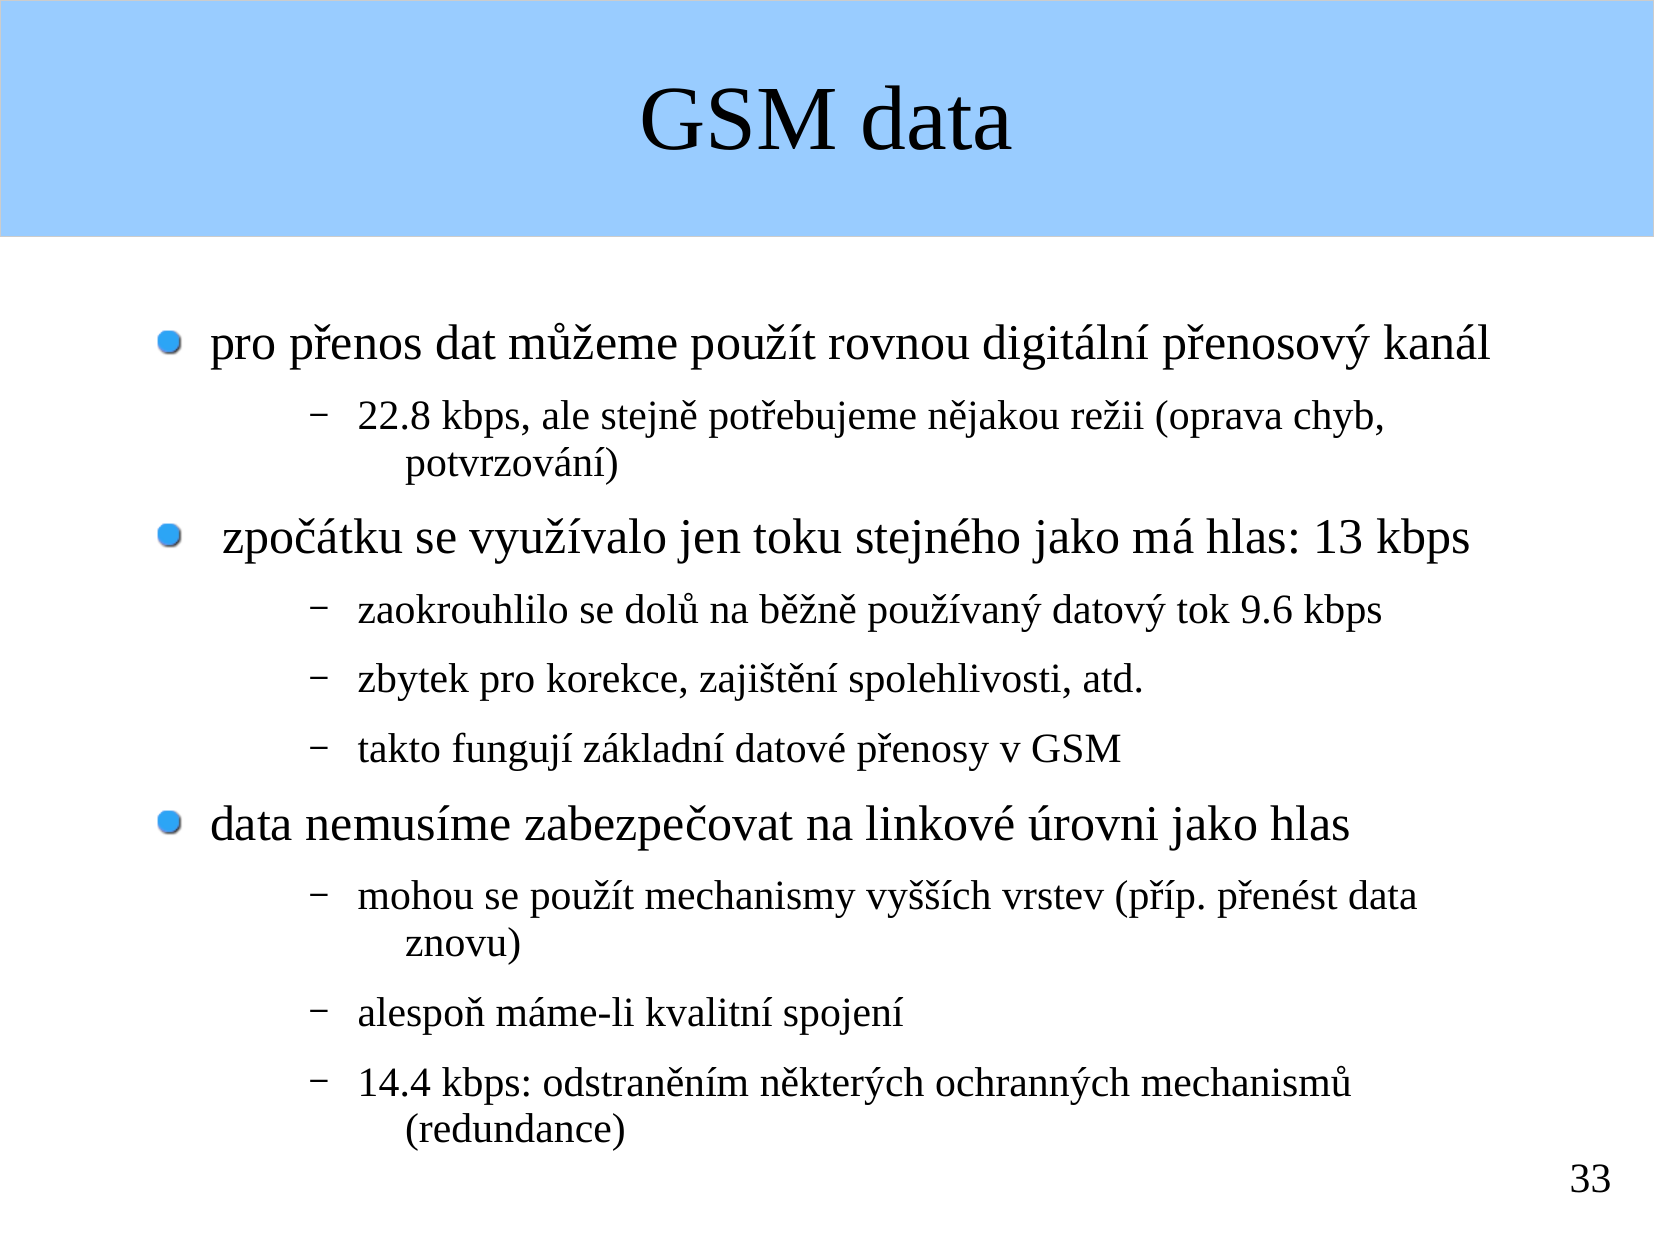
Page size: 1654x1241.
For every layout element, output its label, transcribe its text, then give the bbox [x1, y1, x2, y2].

list pro přenos dat můžeme použít rovnou digitální přenosový kanál 22.8 kbps, ale stejně potřebujeme nějakou režii (oprava chyb, potvrzování) zpočátku se využívalo jen toku stejného jako má hlas: 13 kbps zaokrouhlilo se dolů na běžně používaný datový tok 9.6 kbps zbytek pro korekce, zajištění spolehlivosti, atd. takto fungují základní datové přenosy v GSM data nemusíme zabezpečovat na linkové úrovni jako hlas mohou se použít mechanismy vyšších vrstev (příp. přenést data znovu) alespoň máme-li kvalitní spojení 14.4 kbps: odstraněním některých ochranných mechanismů (redundance) [121, 315, 1534, 1200]
title GSM data [0, 0, 1654, 237]
